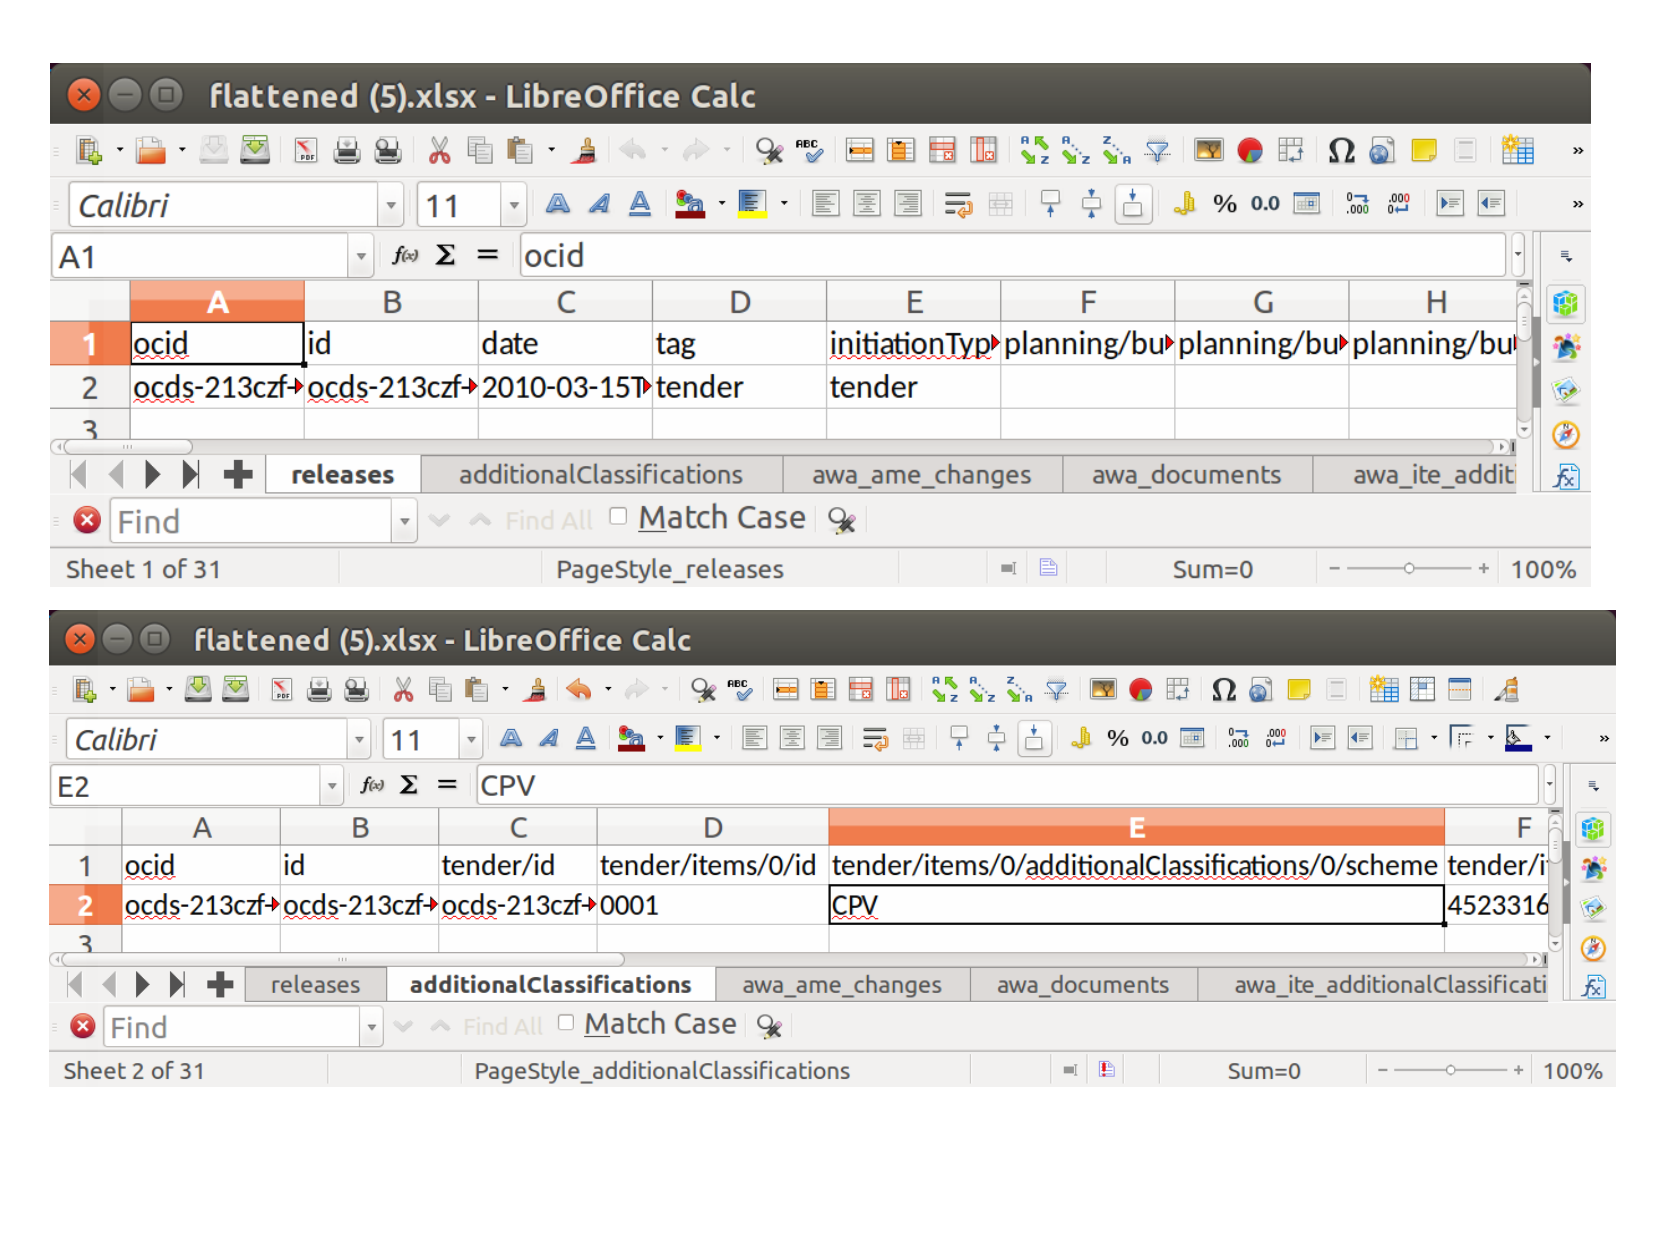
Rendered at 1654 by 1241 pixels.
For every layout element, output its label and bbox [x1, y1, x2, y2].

picture [49, 610, 1616, 1087]
picture [50, 63, 1591, 587]
